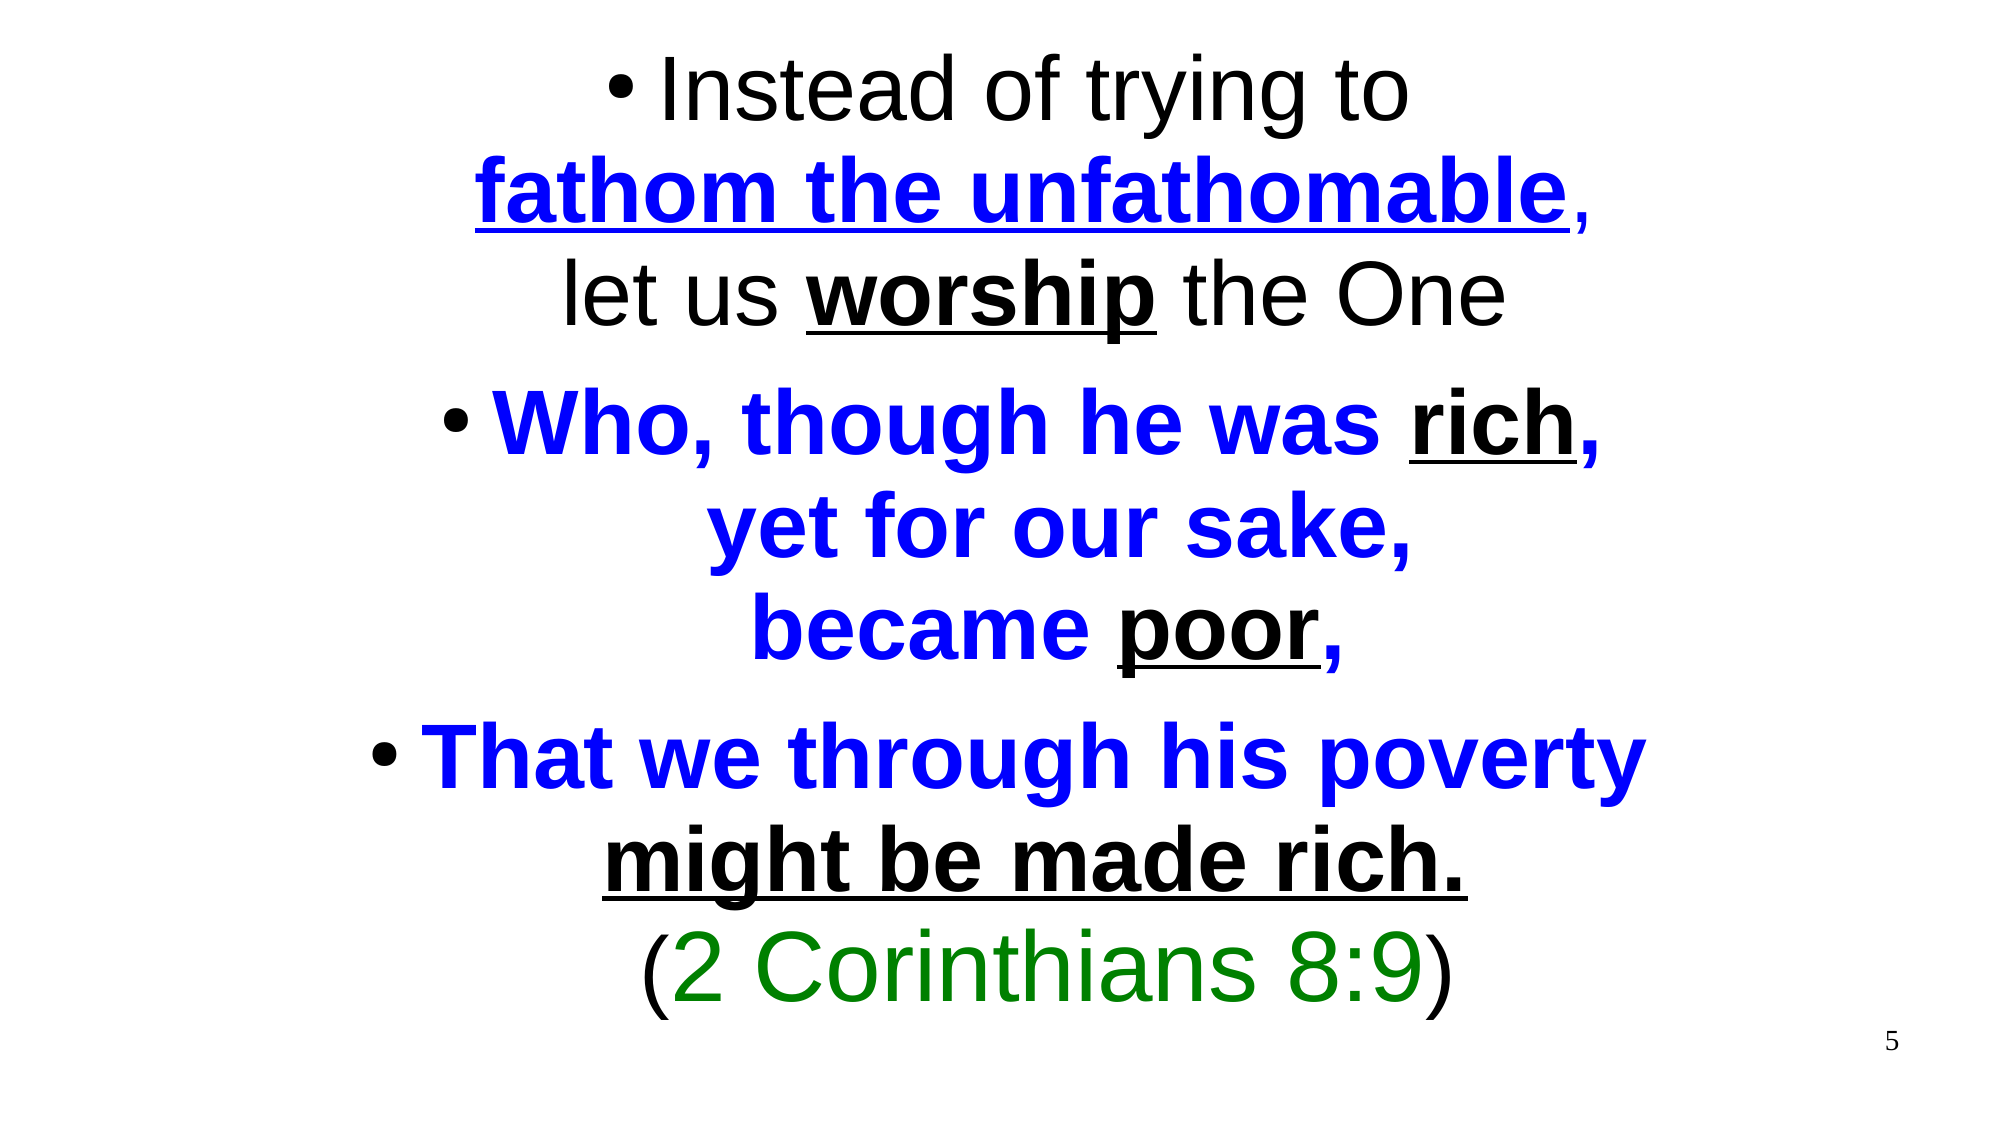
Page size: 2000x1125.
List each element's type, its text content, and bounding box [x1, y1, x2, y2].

list Instead of trying to fathom the unfathomable, let us worship the One Who, though he was rich, yet for our sake, became poor, That we through his poverty might be made rich. (2 Corinthians 8:9) [37, 37, 1988, 1088]
